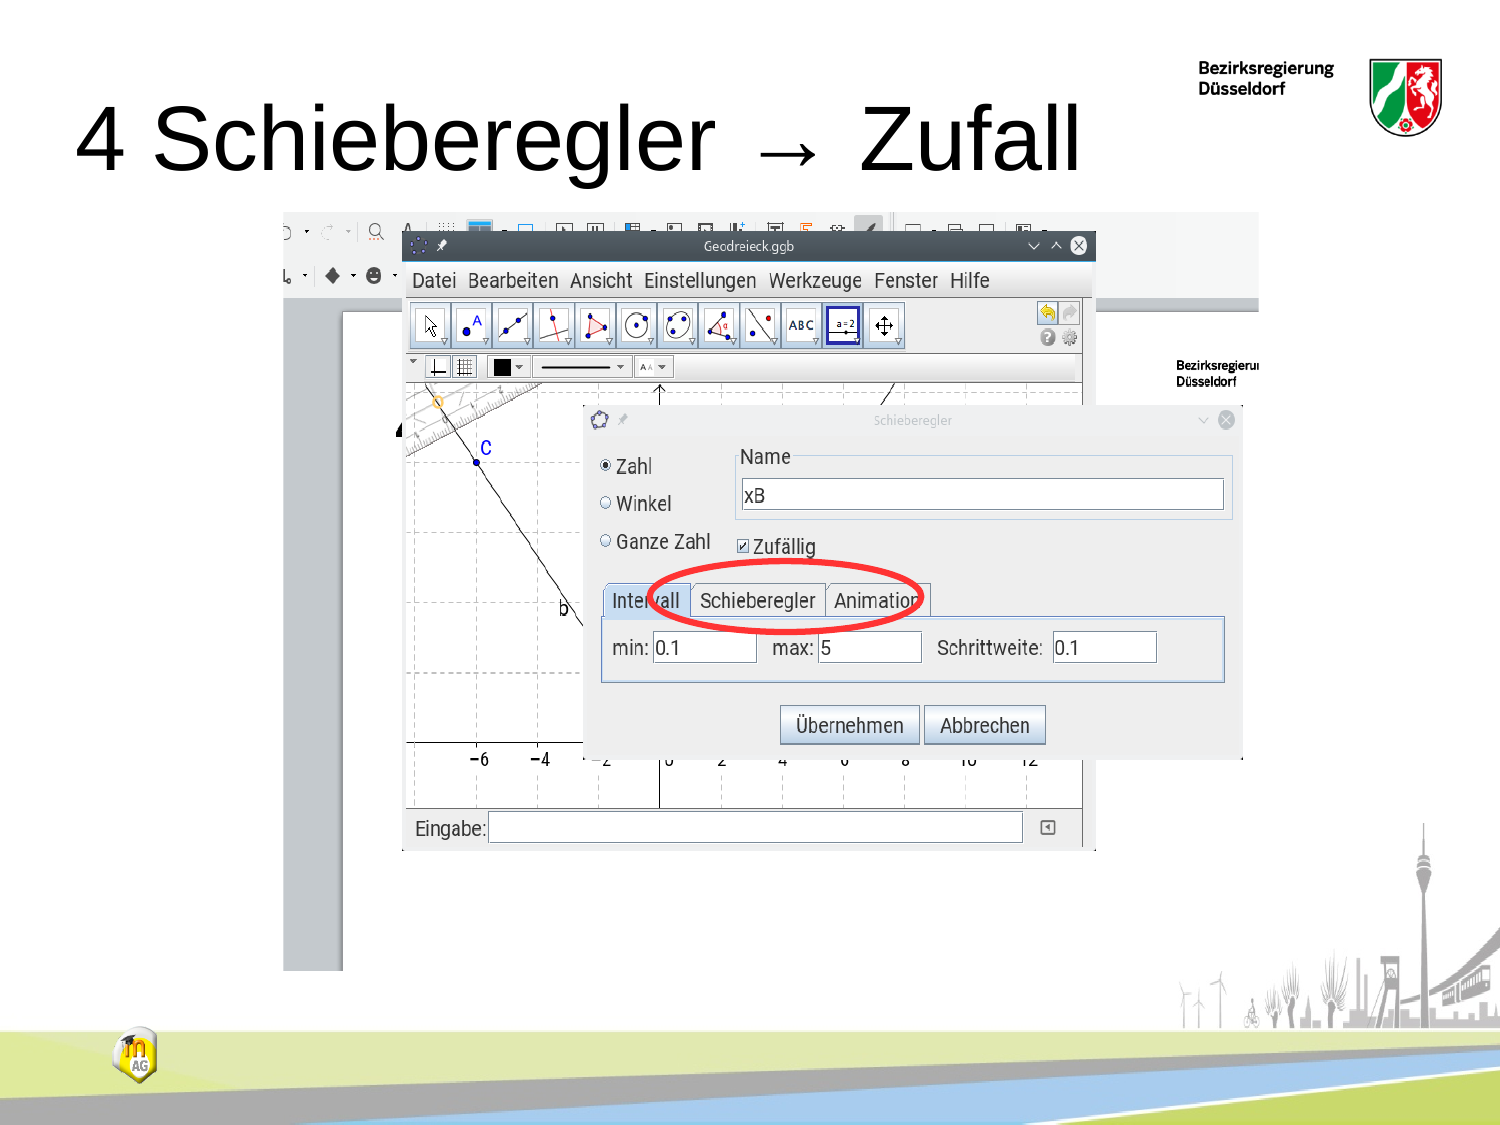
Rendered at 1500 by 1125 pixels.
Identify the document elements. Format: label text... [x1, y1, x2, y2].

picture [0, 212, 1500, 1125]
title 4 Schieberegler → Zufall [75, 44, 1425, 233]
picture [1425, 58, 1442, 137]
